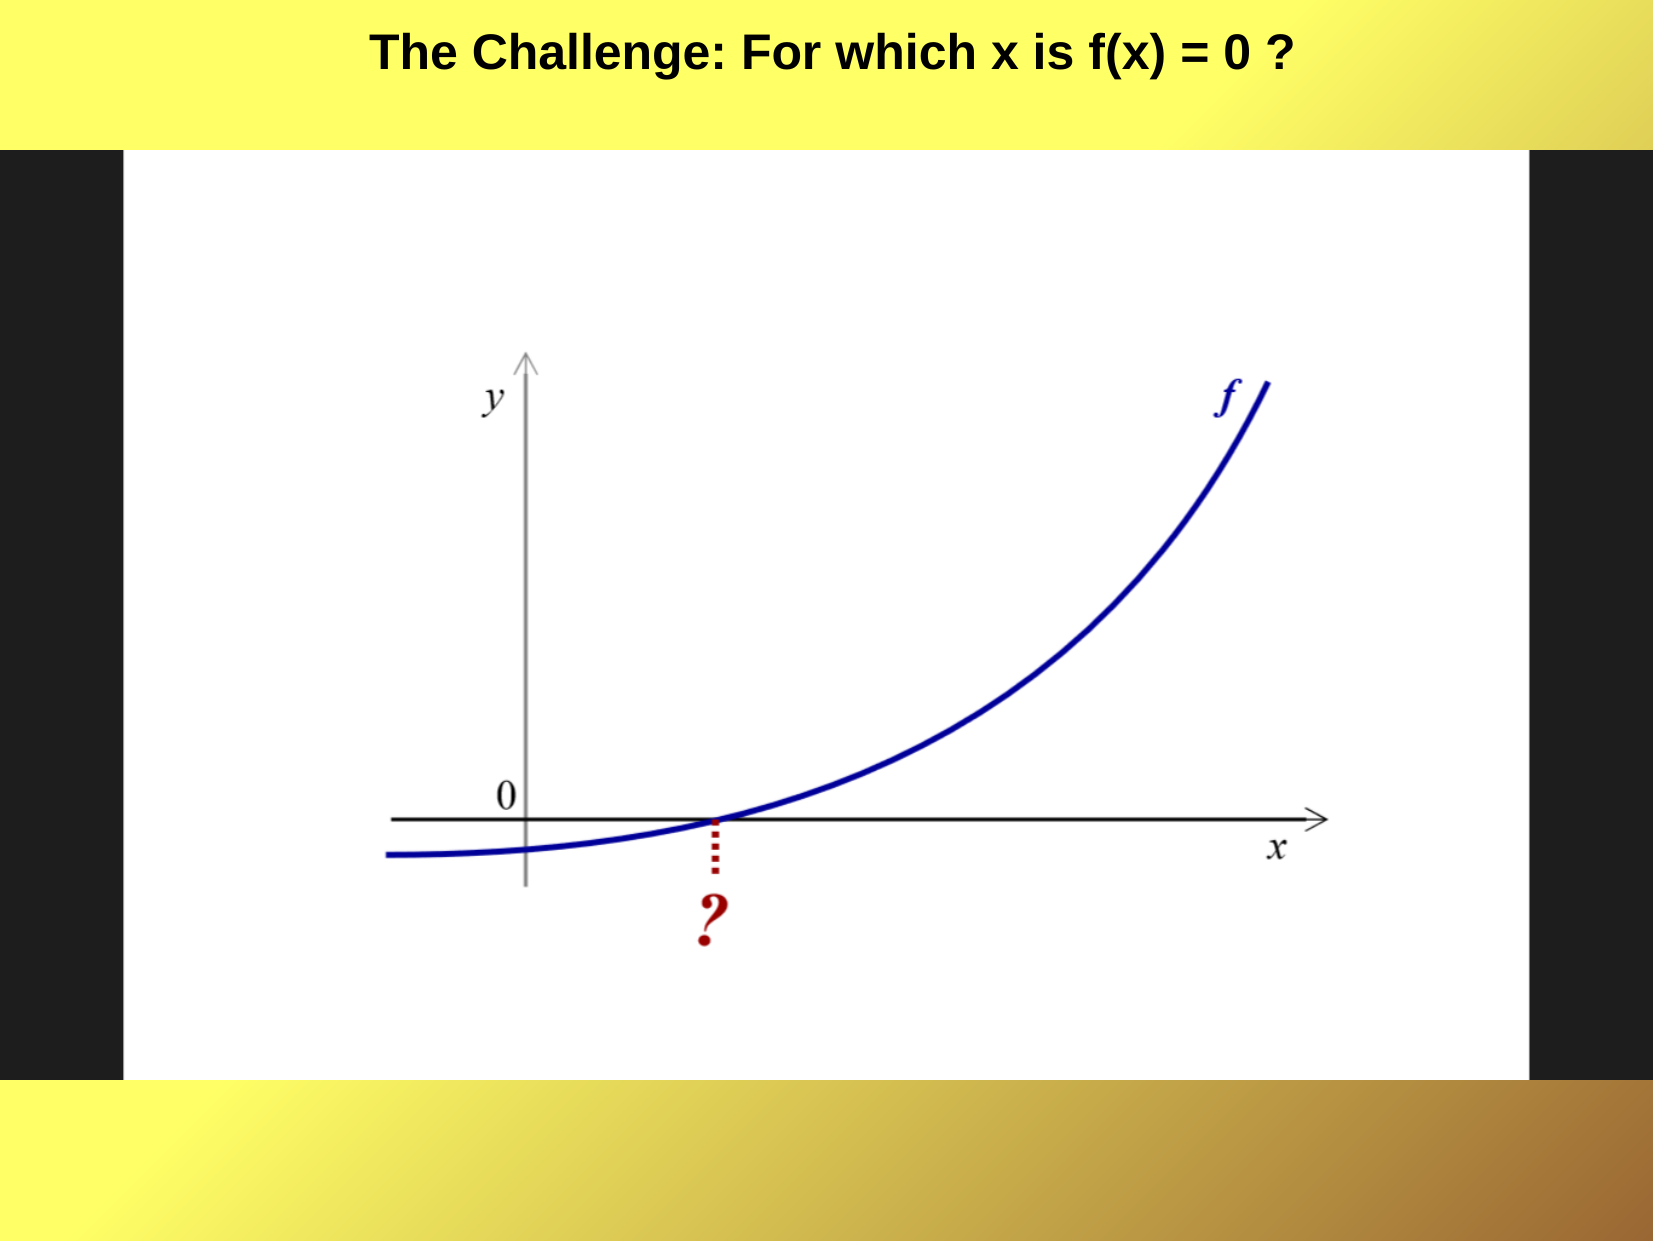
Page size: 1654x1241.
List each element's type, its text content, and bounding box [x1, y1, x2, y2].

text_box The Challenge: For which x is f(x) = 0 ? [354, 16, 1329, 89]
picture [0, 150, 1653, 1080]
